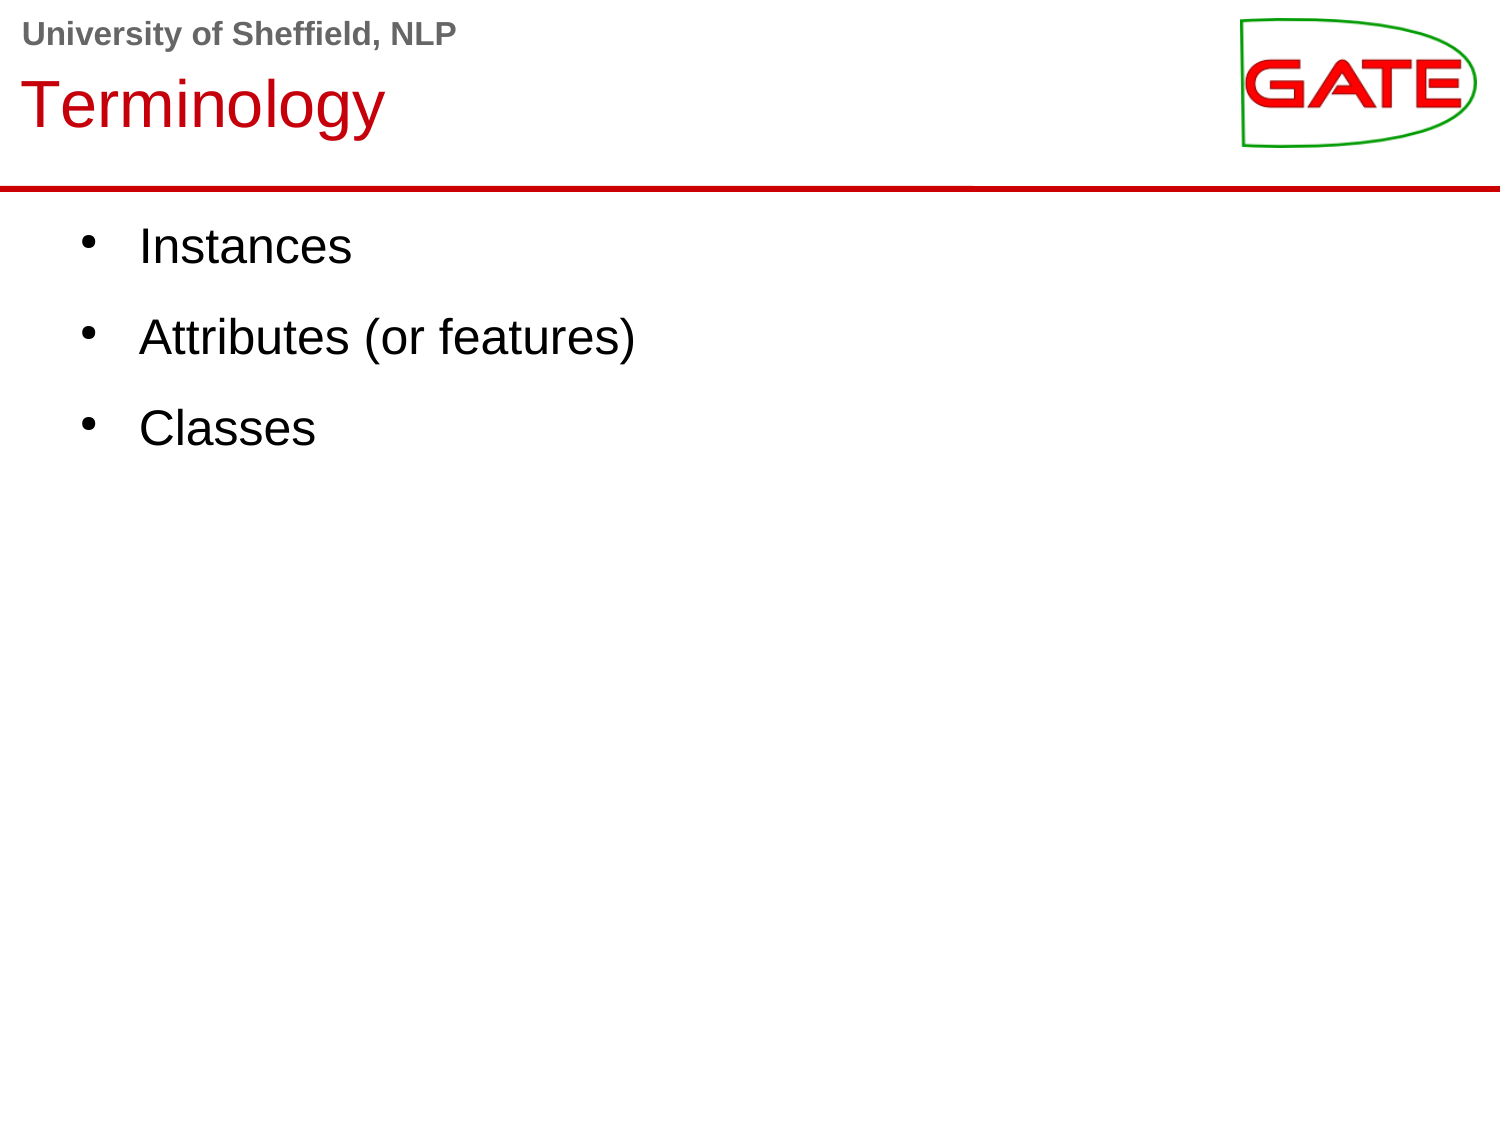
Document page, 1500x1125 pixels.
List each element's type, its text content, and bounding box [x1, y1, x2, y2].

list Instances Attributes (or features) Classes [23, 212, 1477, 1063]
title Terminology [20, 45, 1240, 166]
picture [1240, 18, 1477, 148]
